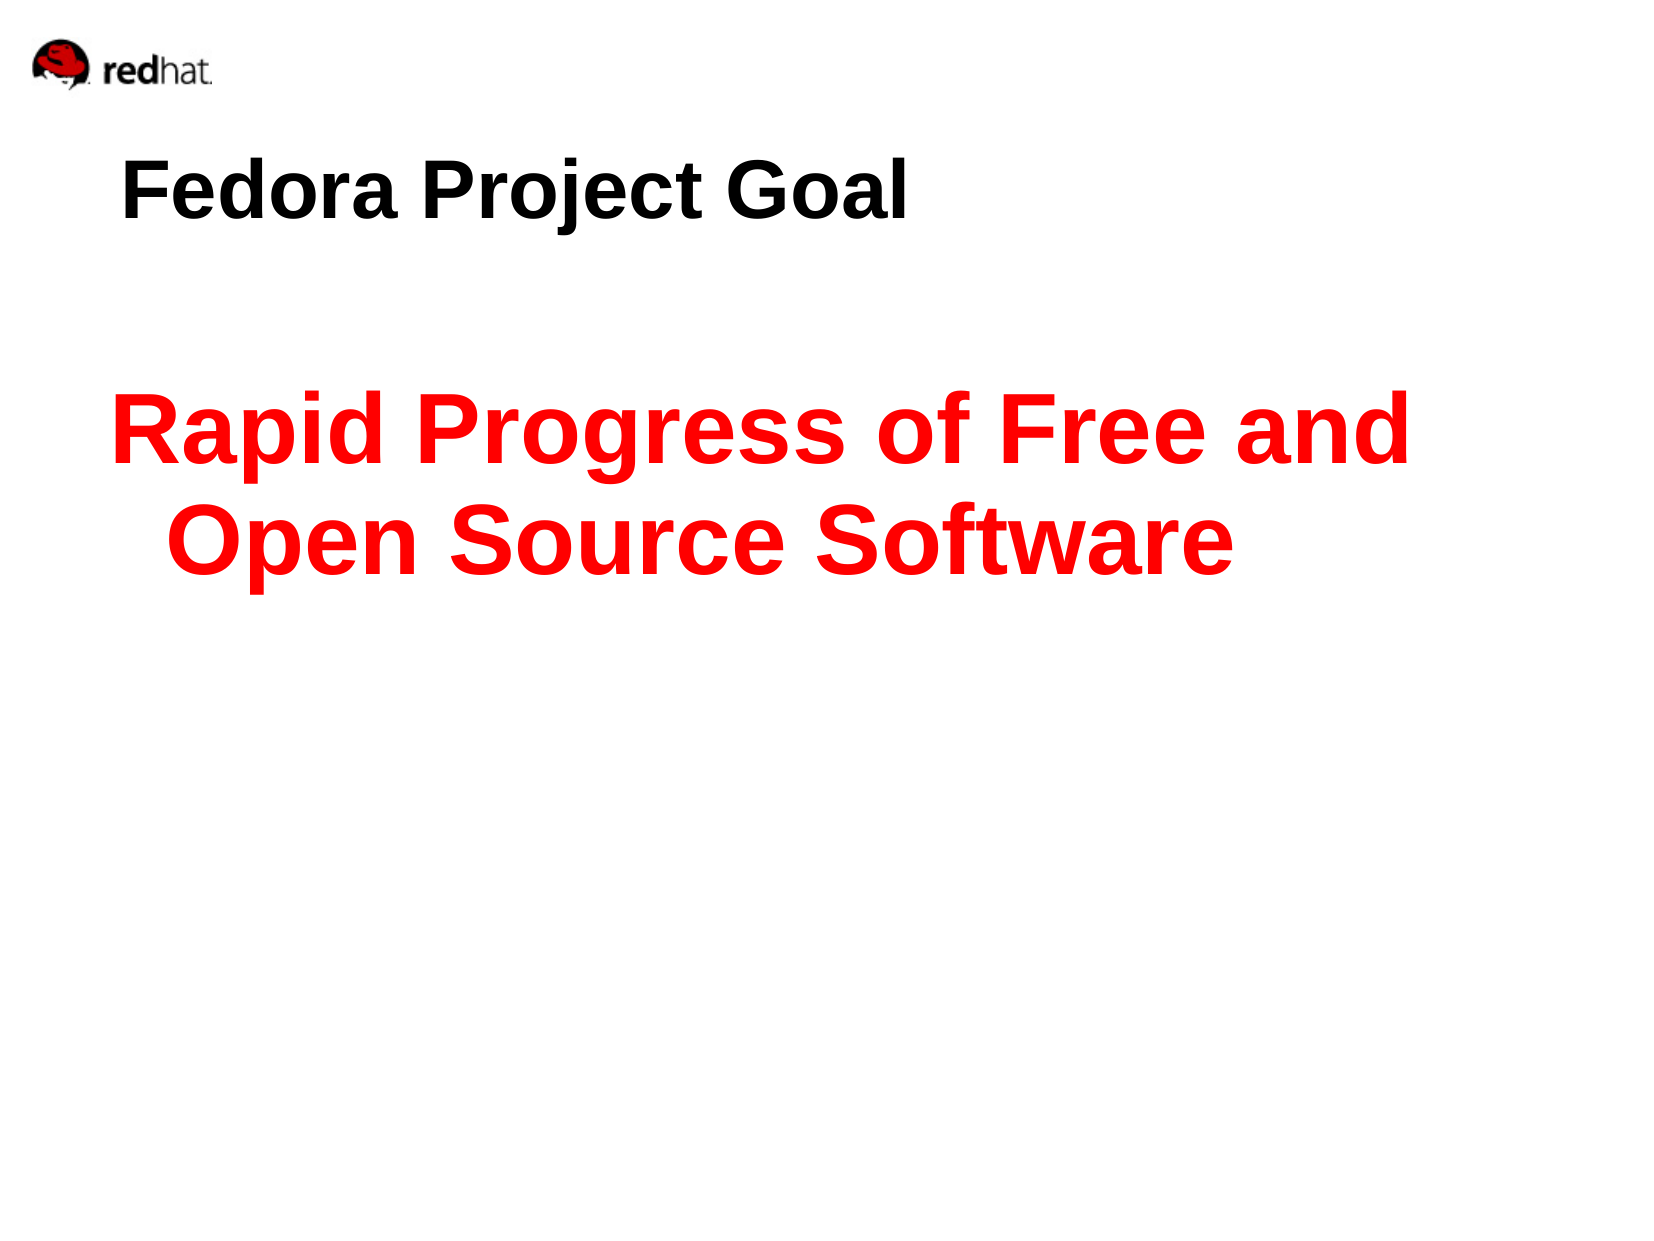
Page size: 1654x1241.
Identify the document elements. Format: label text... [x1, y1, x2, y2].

picture [31, 37, 212, 98]
title Fedora Project Goal [120, 110, 1526, 363]
list Rapid Progress of Free and Open Source Software [109, 372, 1515, 1241]
